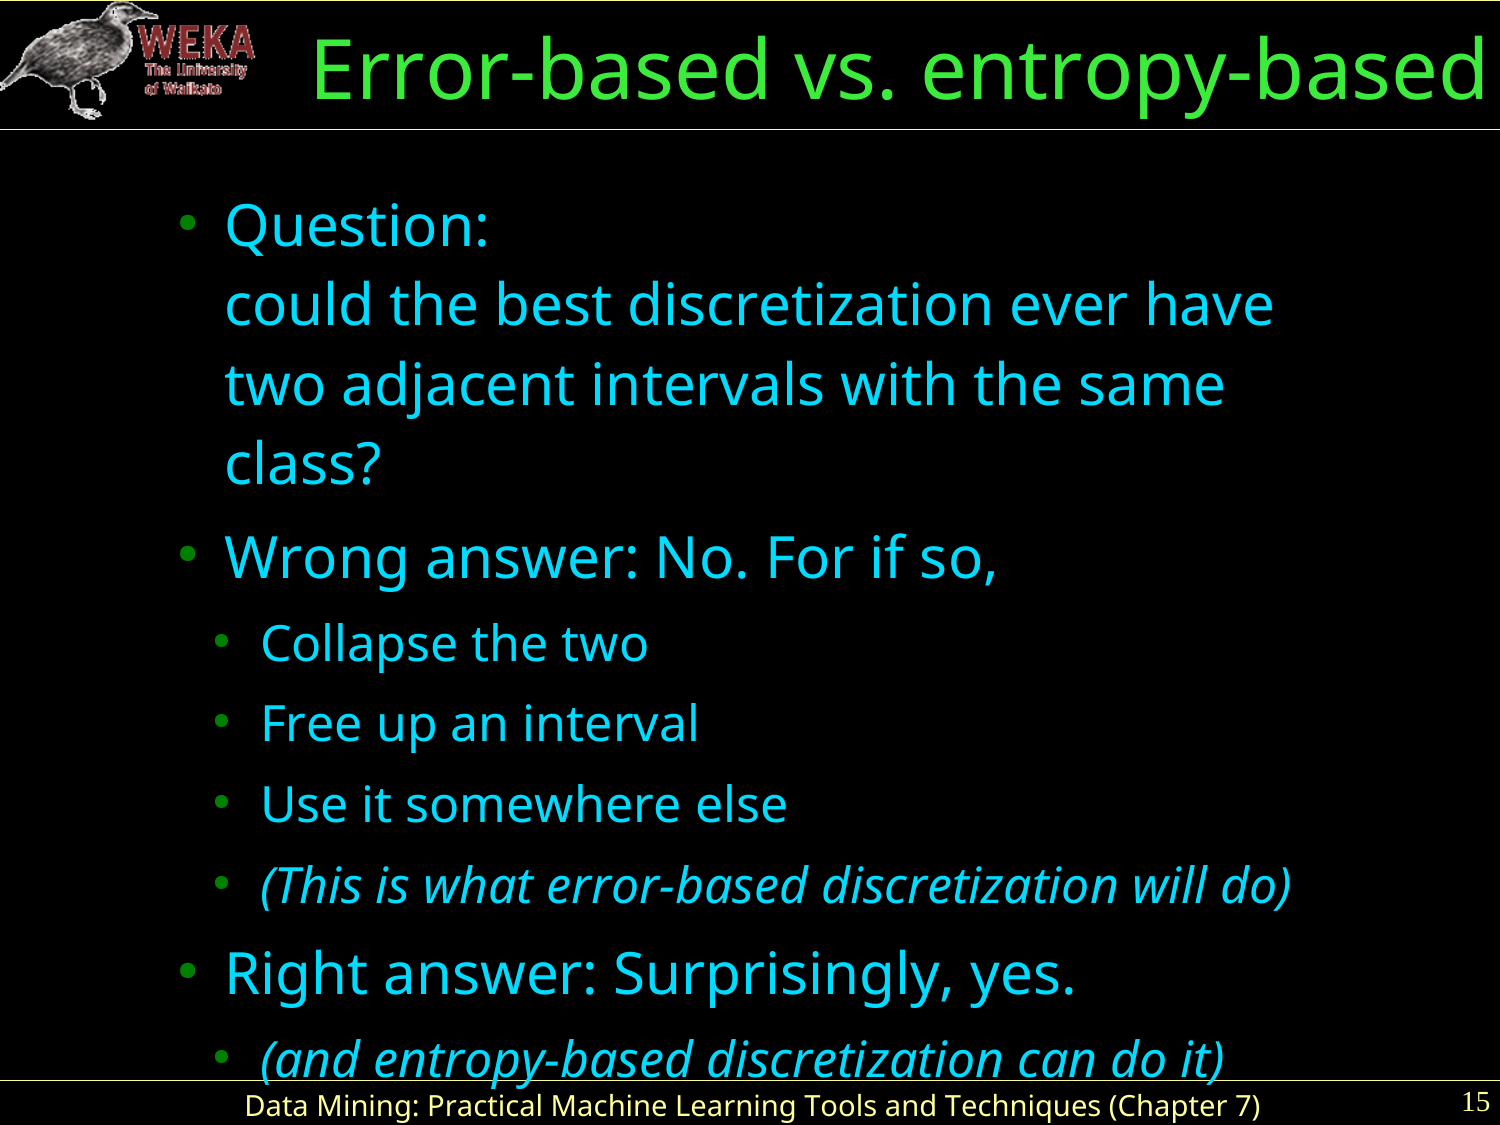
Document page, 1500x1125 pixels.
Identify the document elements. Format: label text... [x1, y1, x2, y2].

title Error-based vs. entropy-based [295, 0, 1500, 148]
text_box Question: could the best discretization ever have two adjacent intervals with the same class? Wrong answer: No. For if so, Collapse the two Free up an interval Use it somewhere else (This is what error-based discretization will do) Right answer: Surprisingly, yes. (and entropy-based discretization can do it) [162, 177, 1400, 938]
picture [0, 1, 266, 129]
